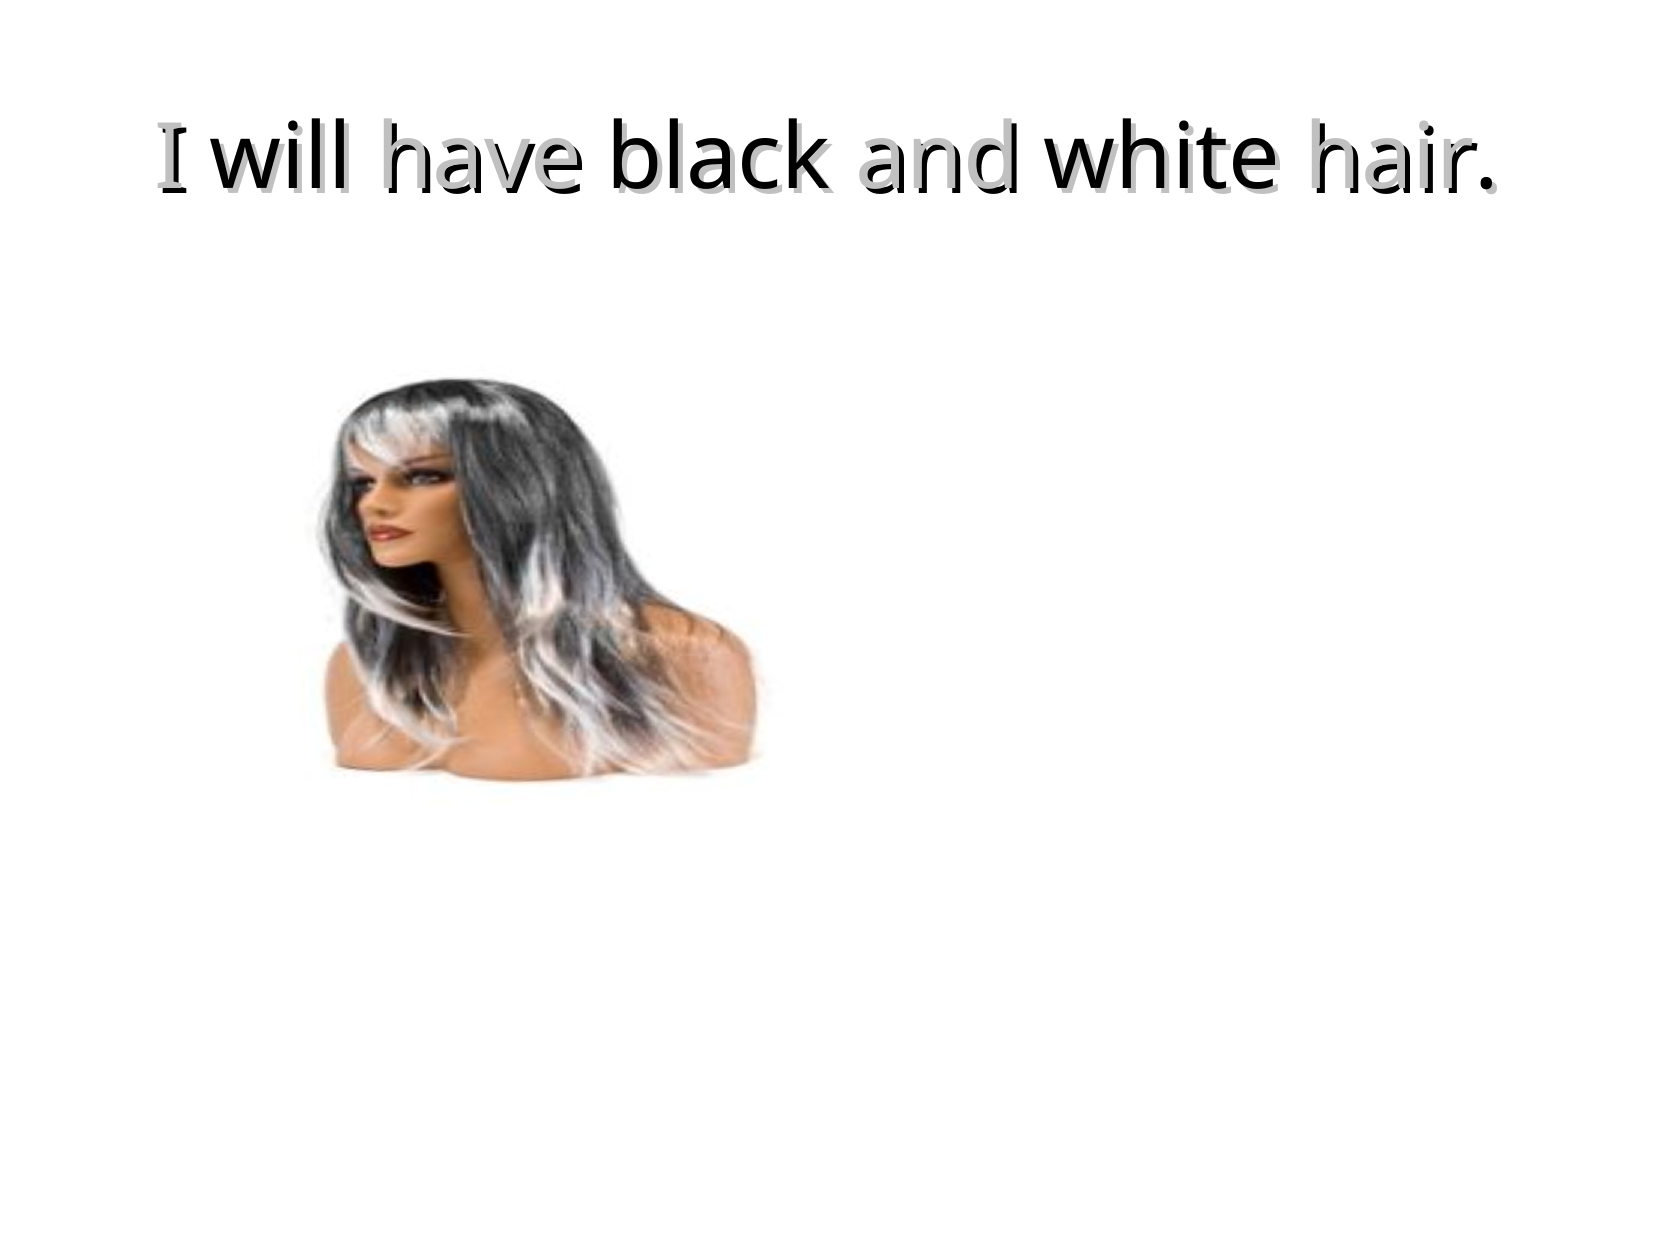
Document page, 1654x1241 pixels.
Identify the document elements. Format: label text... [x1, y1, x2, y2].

title I will have black and white hair. [82, 49, 1571, 257]
picture [69, 269, 974, 889]
